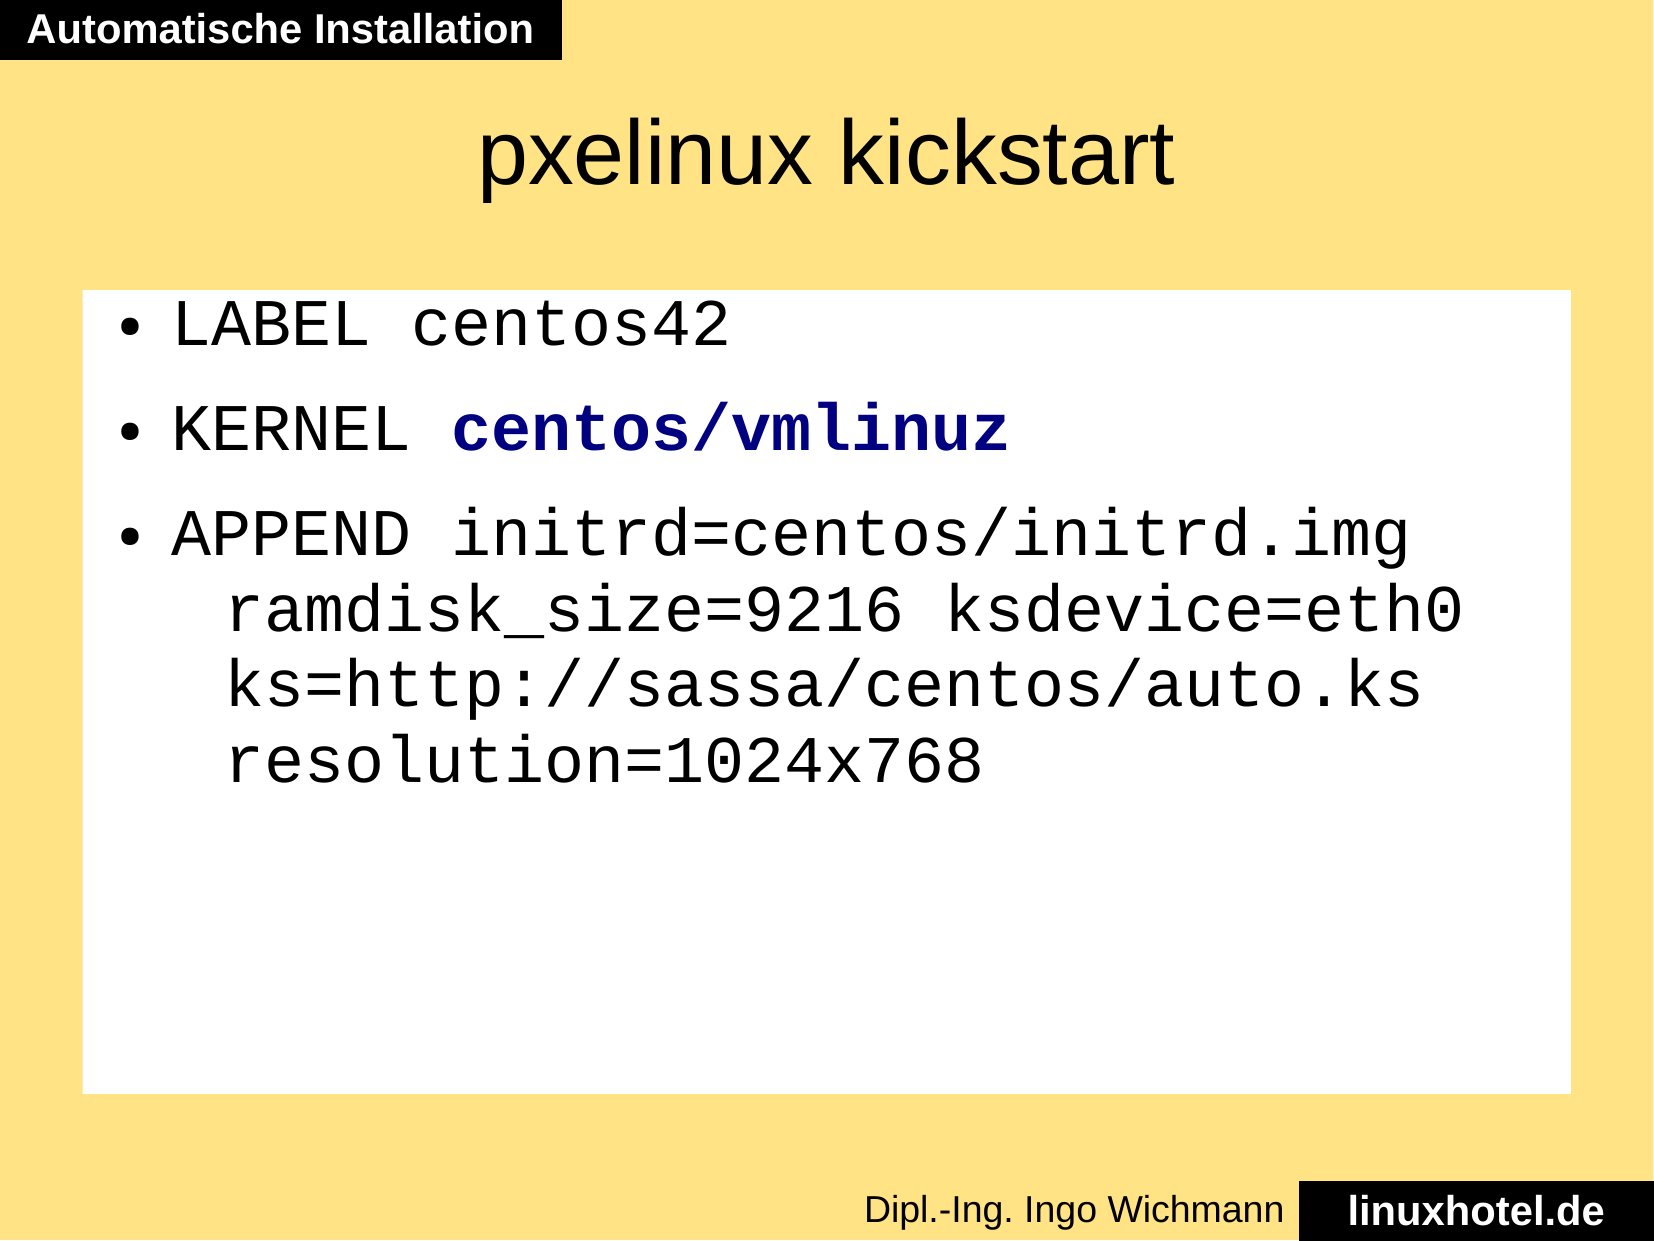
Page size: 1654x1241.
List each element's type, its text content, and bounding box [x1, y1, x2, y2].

title pxelinux kickstart [82, 49, 1571, 257]
text_box Dipl.-Ing. Ingo Wichmann [849, 1181, 1300, 1238]
text_box Automatische Installation [0, 0, 562, 60]
list LABEL centos42 KERNEL centos/vmlinuz APPEND initrd=centos/initrd.img ramdisk_size=9216 ksdevice=eth0 ks=http://sassa/centos/auto.ks resolution=1024x768 [82, 290, 1571, 1094]
text_box linuxhotel.de [1299, 1181, 1654, 1241]
